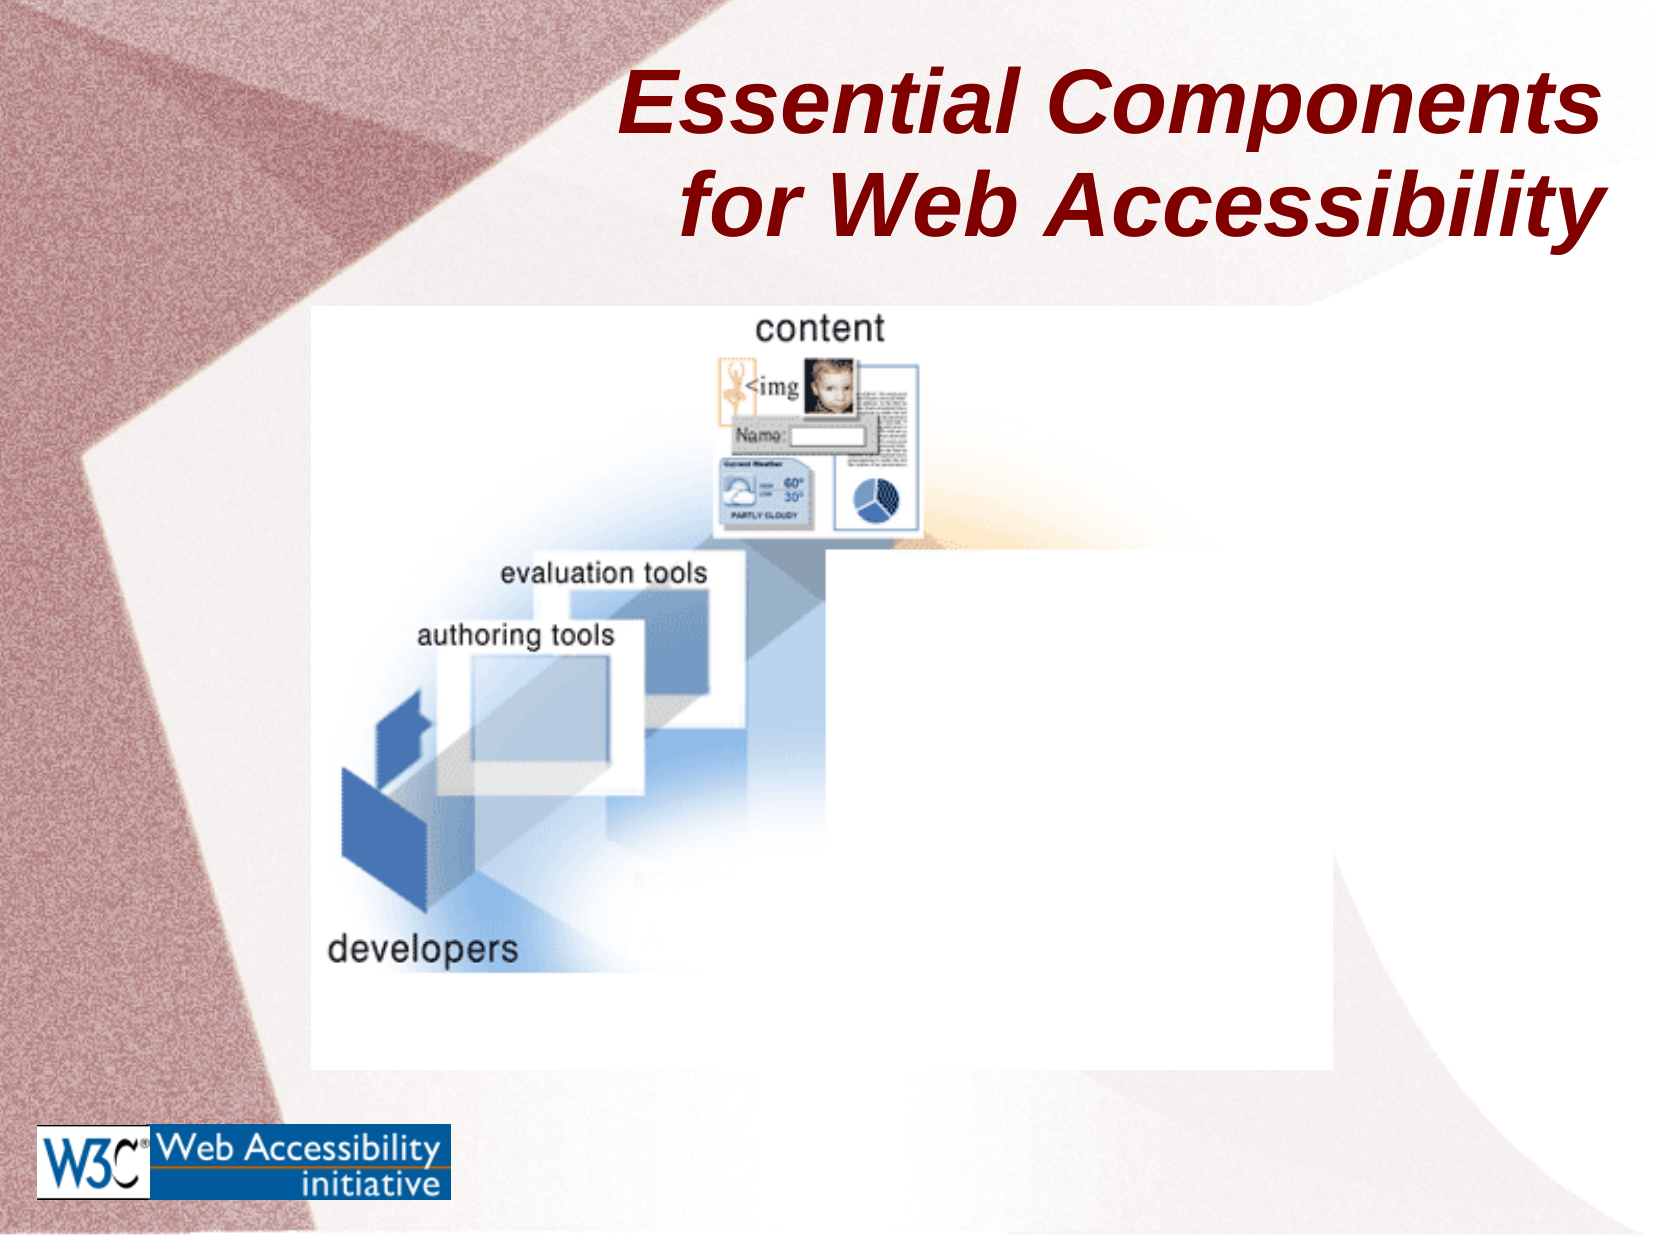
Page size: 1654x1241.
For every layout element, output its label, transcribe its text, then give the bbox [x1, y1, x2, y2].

title Essential Components for Web Accessibility [596, 49, 1607, 257]
chart [237, 204, 1544, 1070]
picture [0, 0, 1654, 1241]
